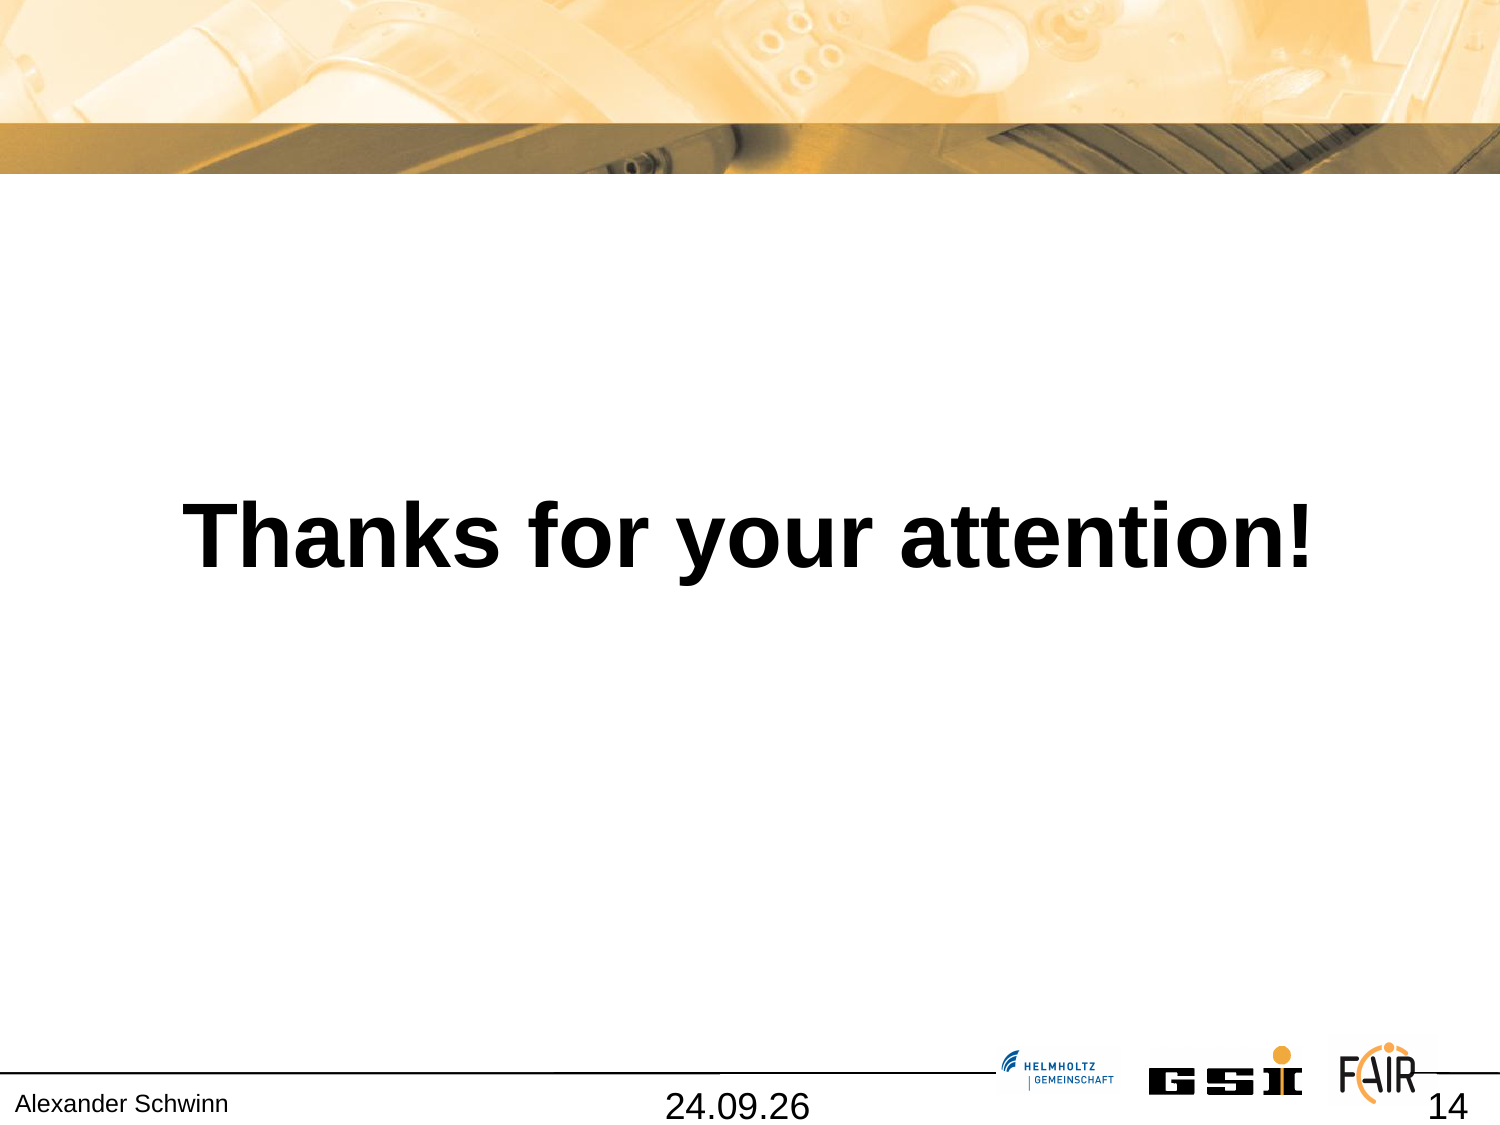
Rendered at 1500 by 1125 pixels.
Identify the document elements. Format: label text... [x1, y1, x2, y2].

title Thanks for your attention! [75, 437, 1426, 625]
picture [1328, 1034, 1439, 1106]
picture [996, 1046, 1121, 1095]
picture [0, 0, 1500, 175]
picture [1149, 1046, 1302, 1095]
